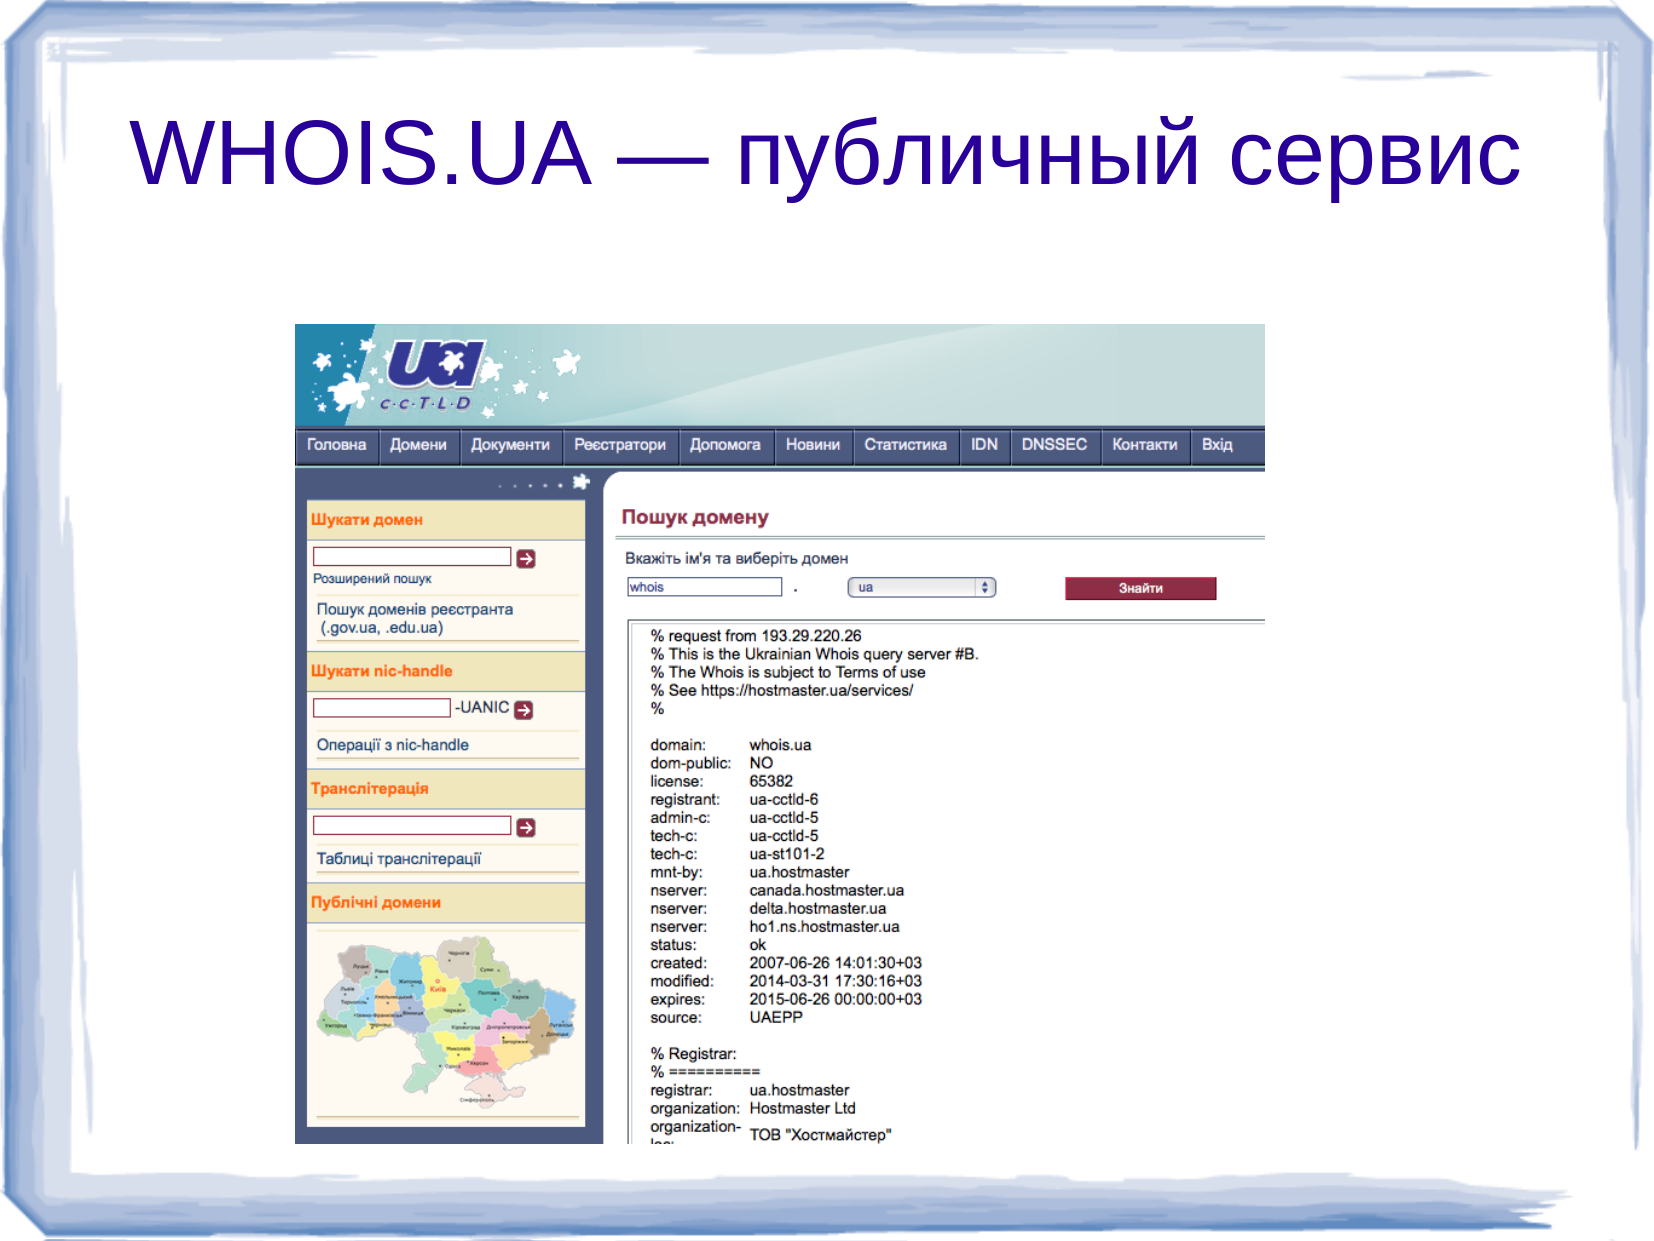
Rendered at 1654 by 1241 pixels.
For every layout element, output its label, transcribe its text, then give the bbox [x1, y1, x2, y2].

title WHOIS.UA — публичный сервис [82, 49, 1571, 257]
picture [0, 0, 1654, 1241]
